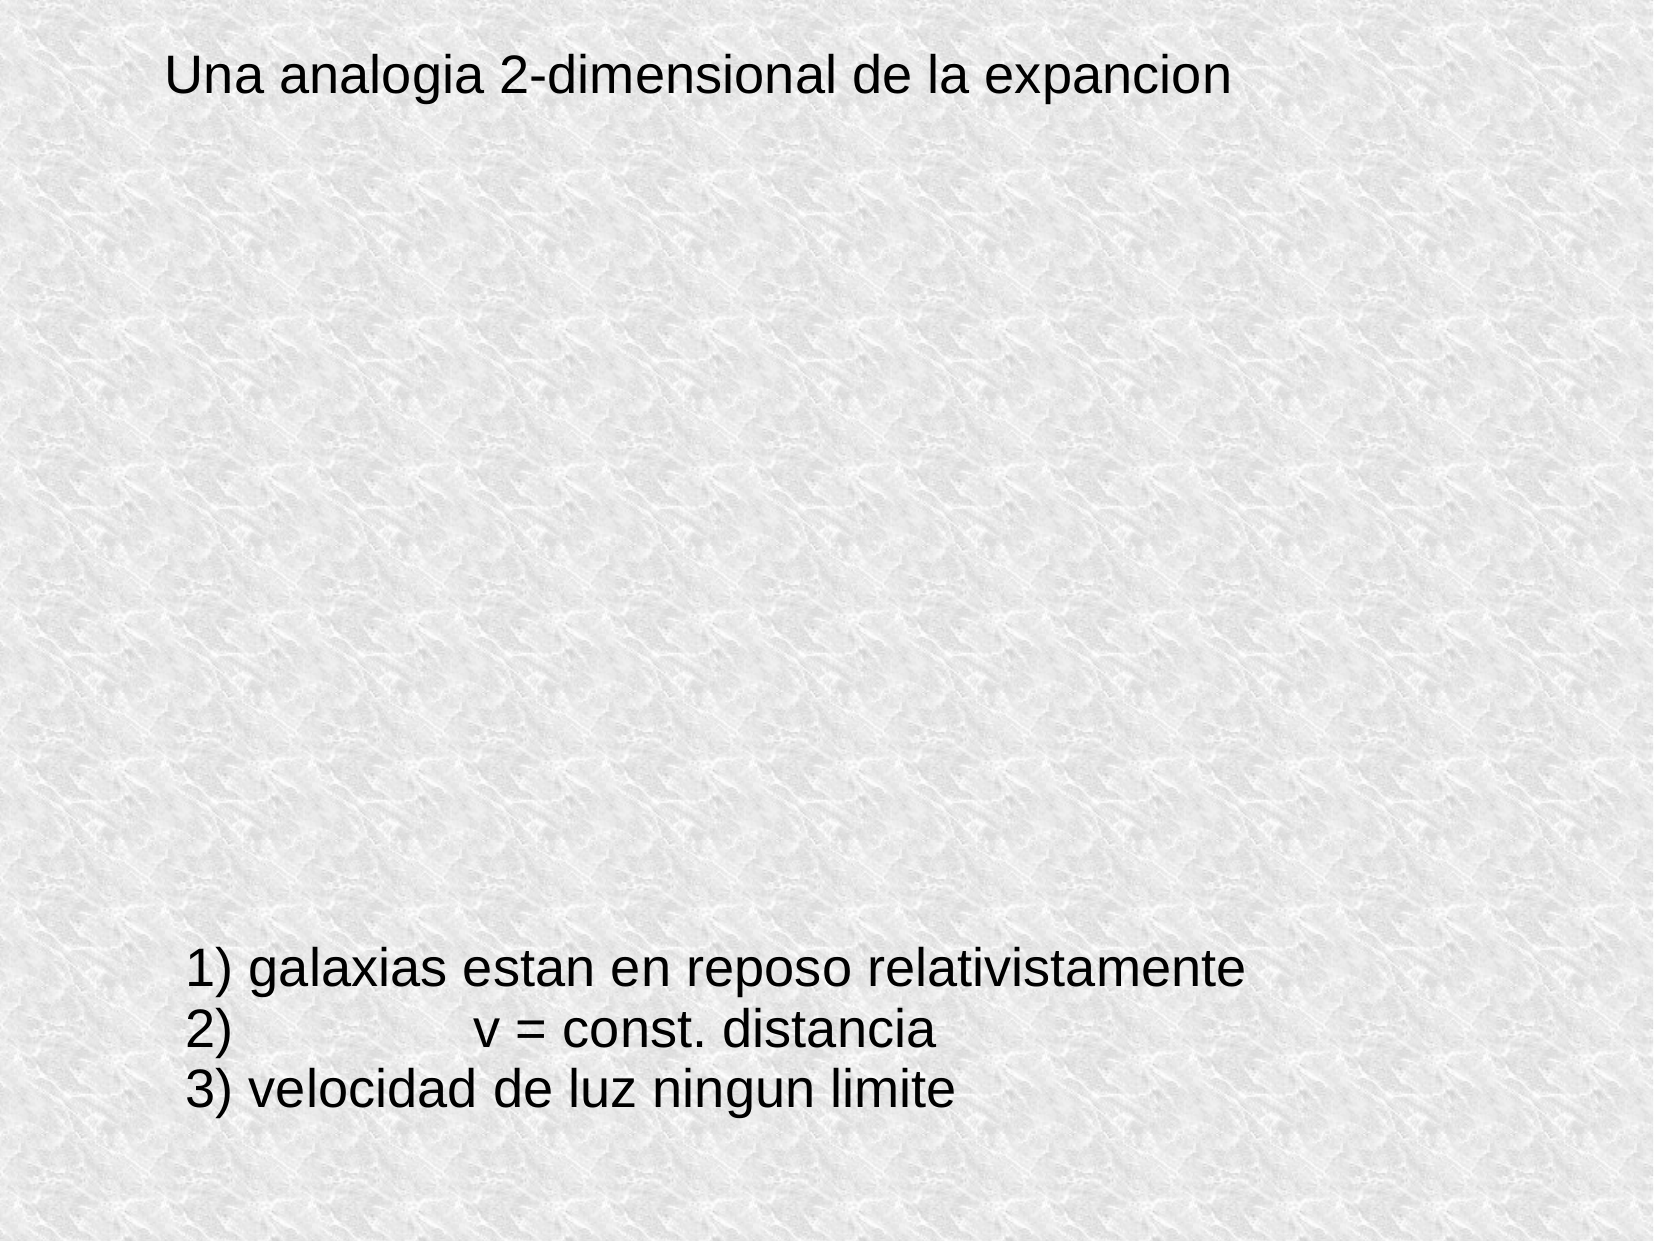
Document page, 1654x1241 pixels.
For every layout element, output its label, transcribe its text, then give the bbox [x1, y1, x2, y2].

text_box 1) galaxias estan en reposo relativistamente 2) v = const. distancia 3) velocidad de luz ningun limite [170, 930, 1264, 1148]
text_box Una analogia 2-dimensional de la expancion [150, 37, 1249, 120]
picture [0, 0, 1654, 1241]
